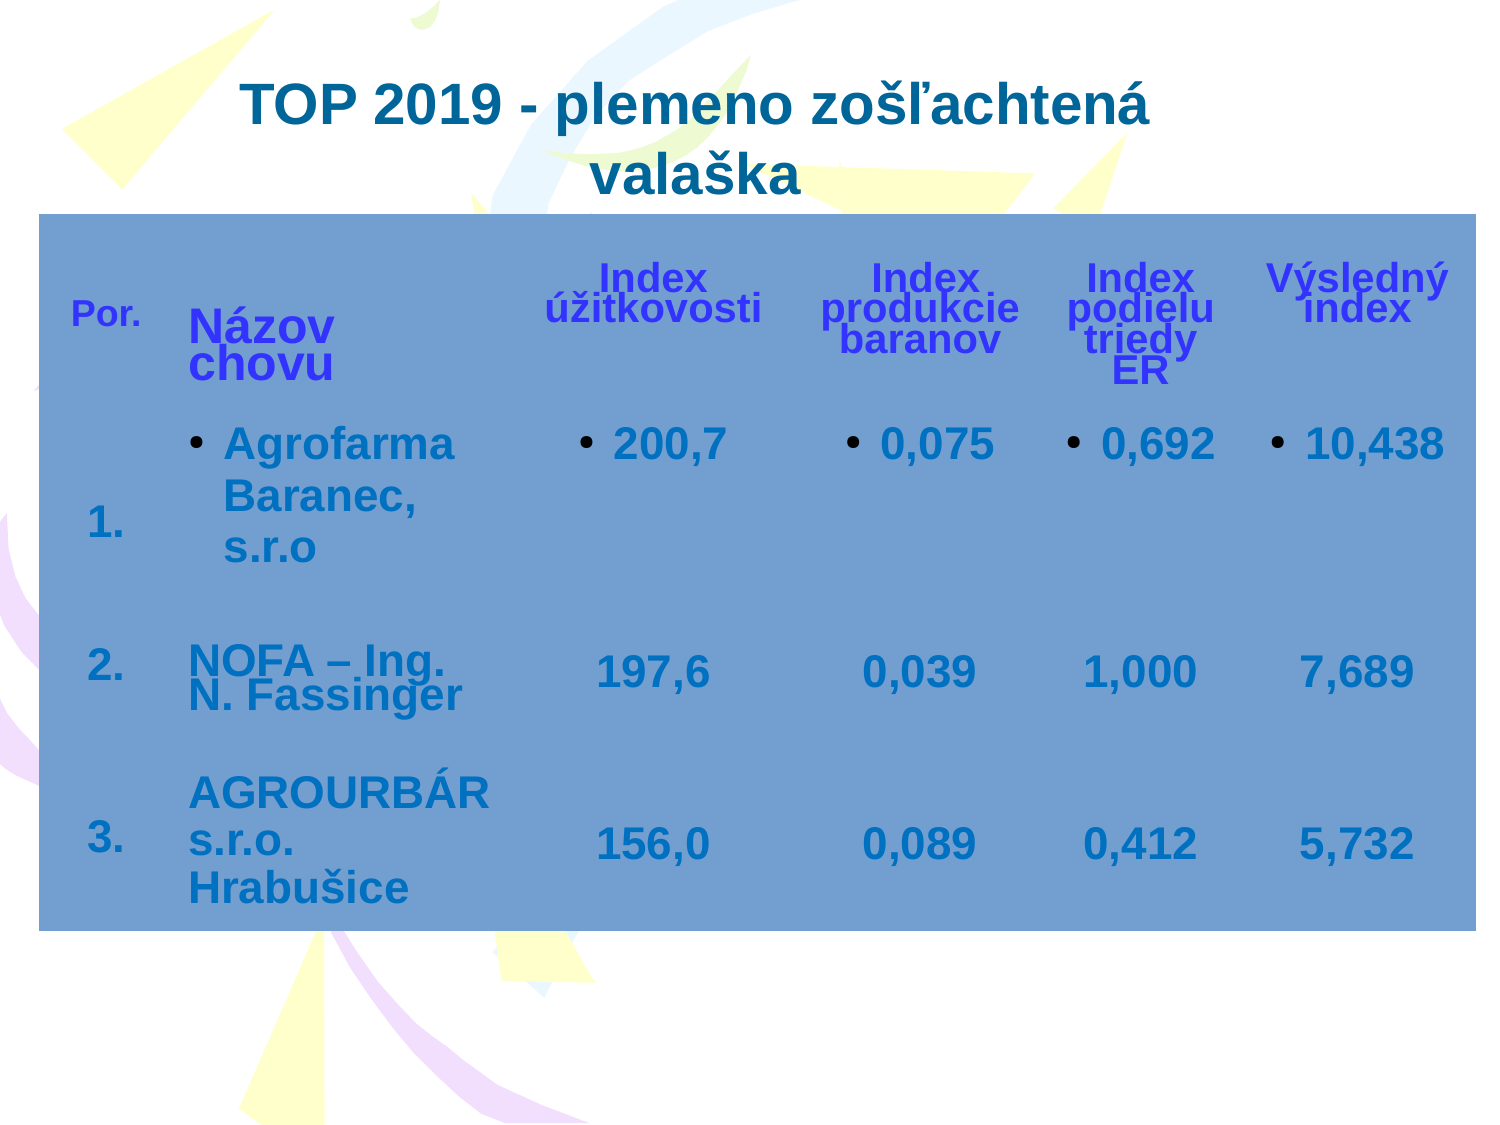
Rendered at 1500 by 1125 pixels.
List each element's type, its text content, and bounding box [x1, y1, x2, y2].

table_cell 0,412 [1043, 763, 1239, 931]
table_cell NOFA – Ing. N. Fassinger [174, 591, 509, 763]
table_cell 197,6 [509, 591, 798, 763]
table_header Výsledný index [1239, 214, 1476, 411]
table_cell 10,438 [1239, 411, 1476, 591]
table_cell 3. [39, 763, 174, 931]
table_header Index úžitkovosti [509, 214, 798, 411]
table_header Názov chovu [174, 214, 509, 411]
table_cell 0,075 [798, 411, 1043, 591]
table_header Index produkcie baranov [798, 214, 1043, 411]
text_box TOP 2019 - plemeno zošľachtená valaška [199, 58, 1192, 214]
table_header Index podielu triedy ER [1043, 214, 1239, 411]
table_cell 1,000 [1043, 591, 1239, 763]
table_cell 7,689 [1239, 591, 1476, 763]
table_cell 0,039 [798, 591, 1043, 763]
table_cell 5,732 [1239, 763, 1476, 931]
table_cell 200,7 [509, 411, 798, 591]
table_header Por. [39, 214, 174, 411]
table_cell 156,0 [509, 763, 798, 931]
table_cell Agrofarma Baranec, s.r.o [174, 411, 509, 591]
table_cell 0,692 [1043, 411, 1239, 591]
table_cell 1. [39, 411, 174, 591]
table_cell AGROURBÁR s.r.o. Hrabušice [174, 763, 509, 931]
table_cell 0,089 [798, 763, 1043, 931]
table_cell 2. [39, 591, 174, 763]
